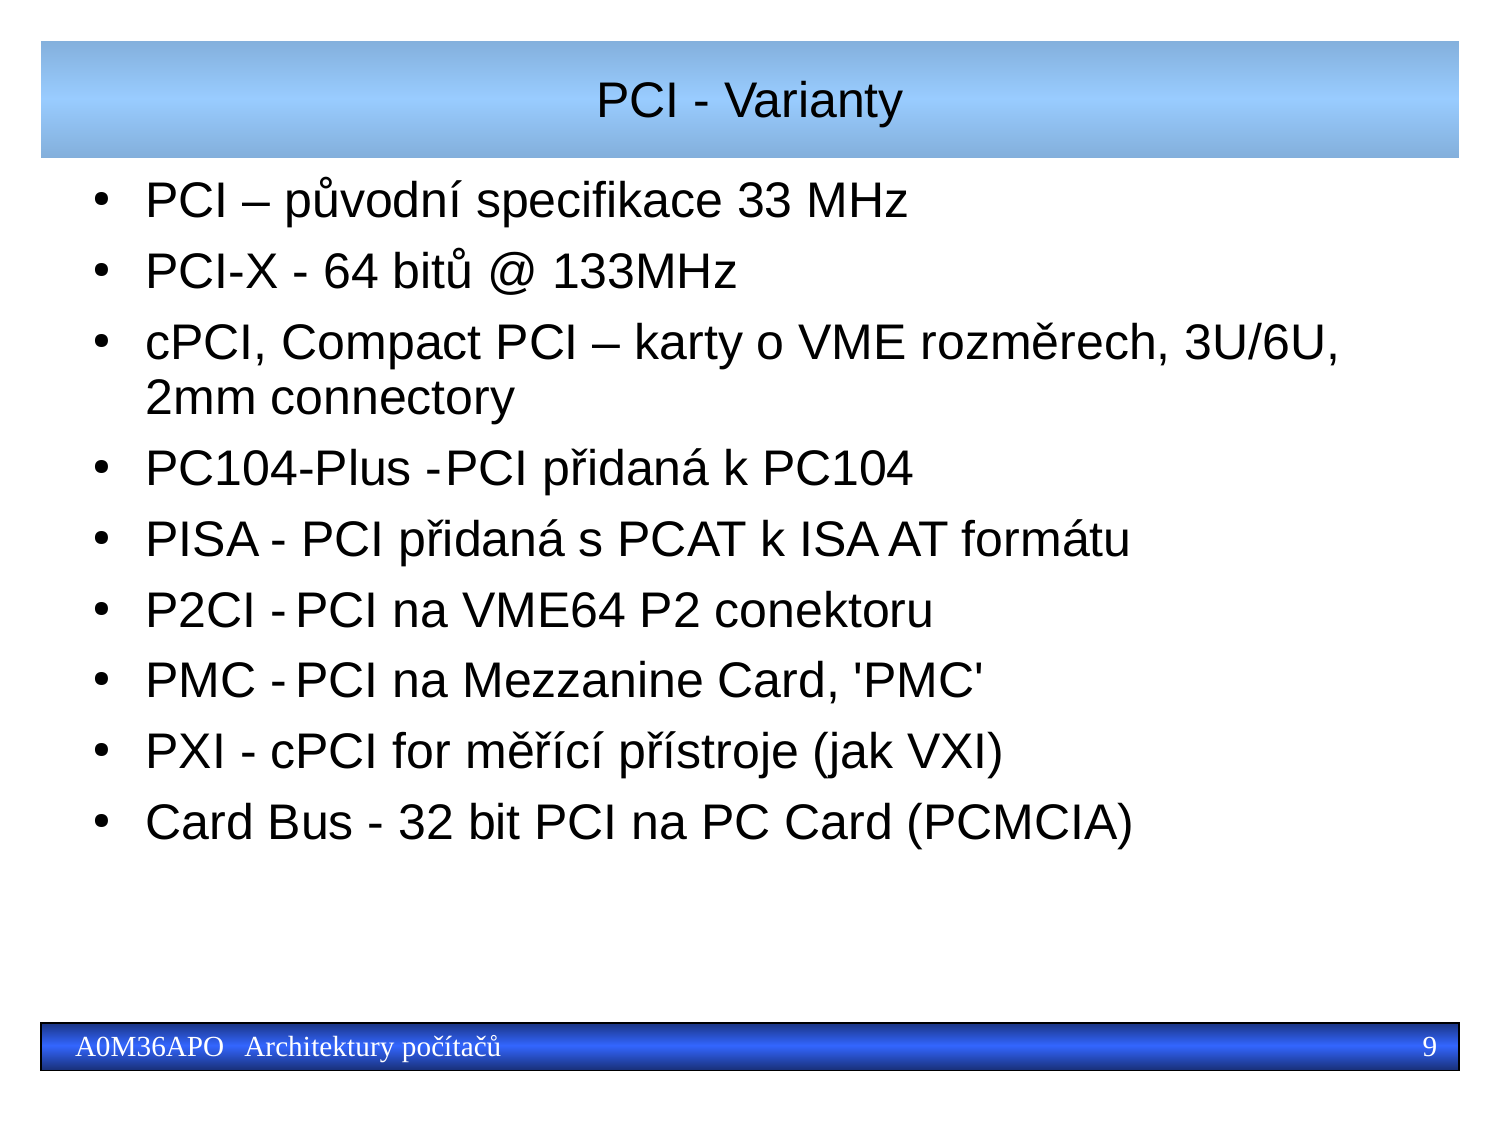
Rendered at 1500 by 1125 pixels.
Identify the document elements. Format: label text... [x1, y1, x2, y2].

title PCI - Varianty [41, 41, 1459, 158]
list PCI – původní specifikace 33 MHz PCI-X - 64 bitů @ 133MHz cPCI, Compact PCI – karty o VME rozměrech, 3U/6U, 2mm connectory PC104-Plus - PCI přidaná k PC104 PISA - PCI přidaná s PCAT k ISA AT formátu P2CI - PCI na VME64 P2 conektoru PMC - PCI na Mezzanine Card, 'PMC' PXI - cPCI for měřící přístroje (jak VXI) Card Bus - 32 bit PCI na PC Card (PCMCIA) [75, 172, 1426, 916]
